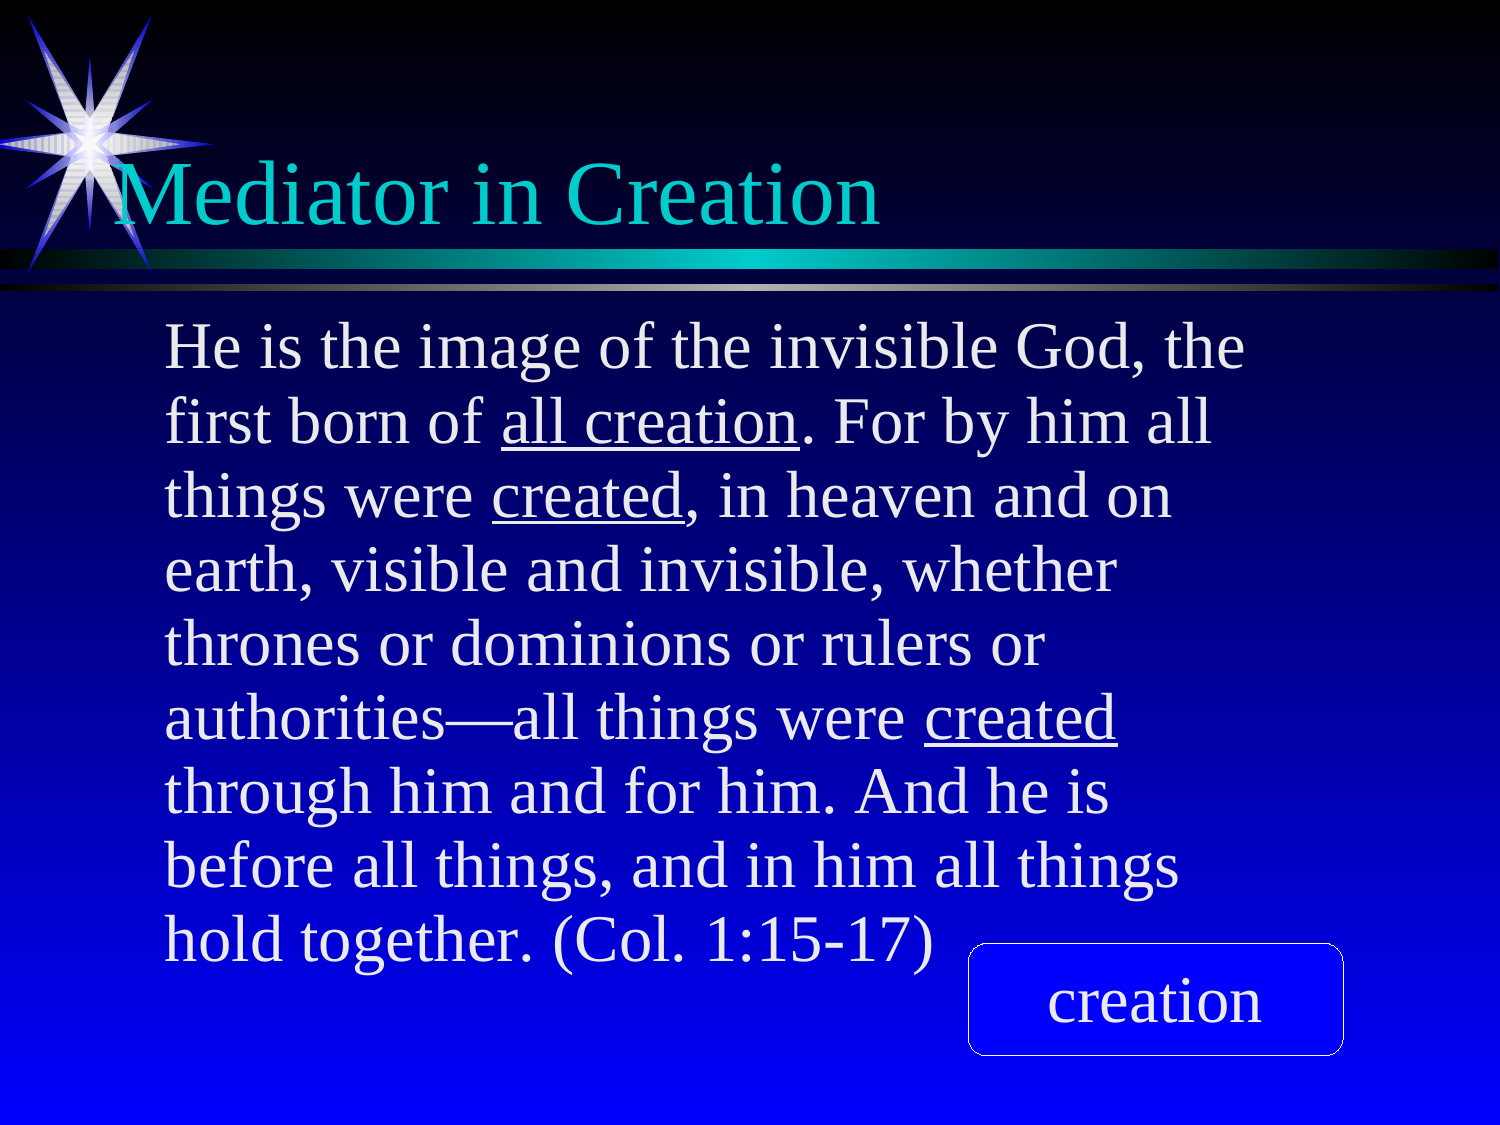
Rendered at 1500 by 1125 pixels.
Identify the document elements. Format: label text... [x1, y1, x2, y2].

text_box He is the image of the invisible God, the first born of all creation. For by him all things were created, in heaven and on earth, visible and invisible, whether thrones or dominions or rulers or authorities—all things were created through him and for him. And he is before all things, and in him all things hold together. (Col. 1:15-17) [150, 302, 1313, 984]
title Mediator in Creation [112, 107, 1388, 281]
text_box creation [968, 943, 1344, 1056]
